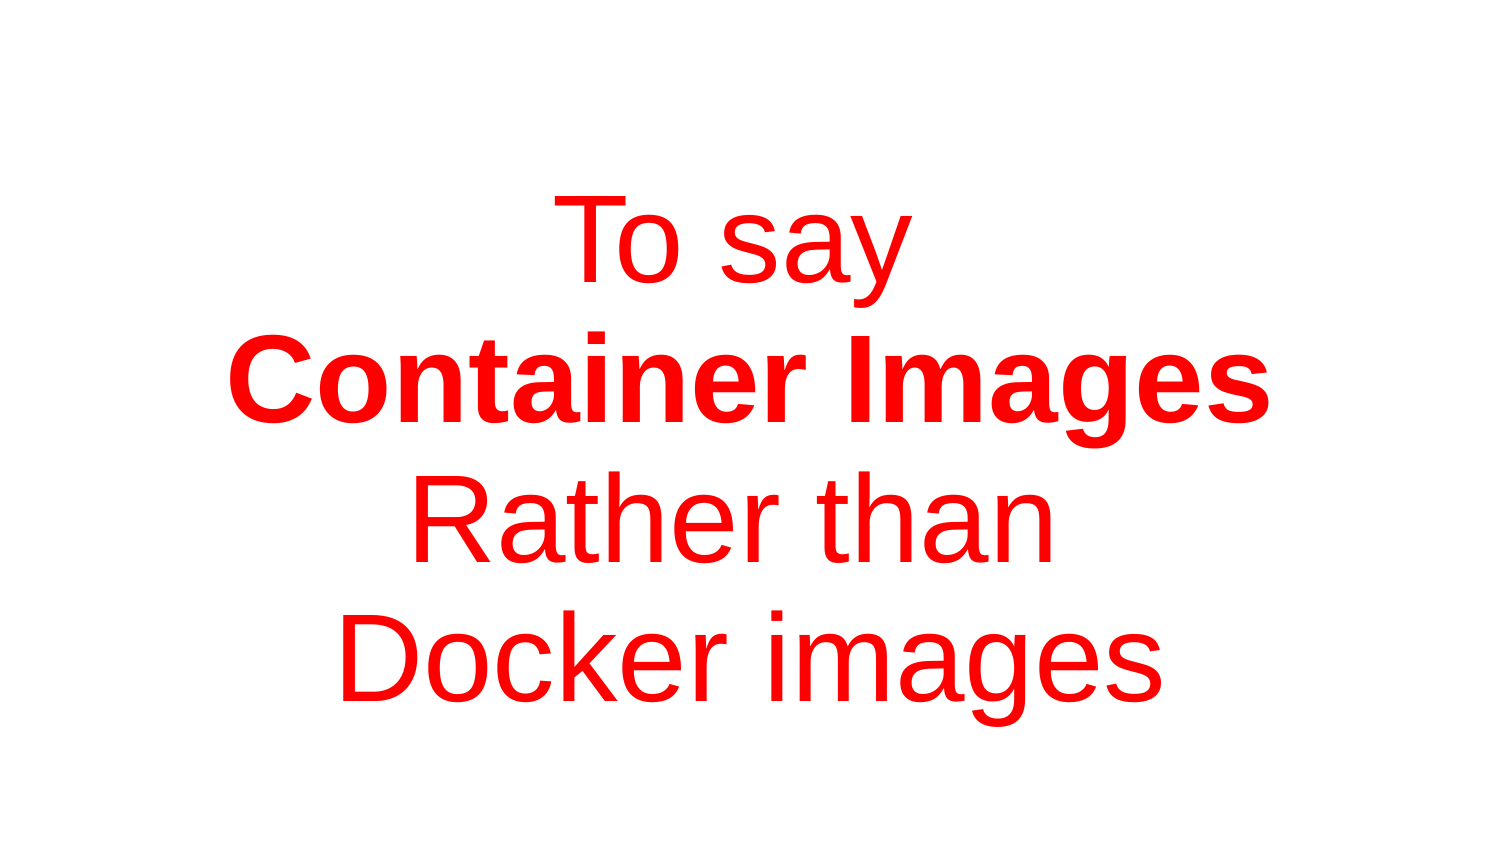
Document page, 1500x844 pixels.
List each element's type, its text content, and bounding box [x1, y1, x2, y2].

title To say Container Images Rather than Docker images [51, 122, 1449, 744]
